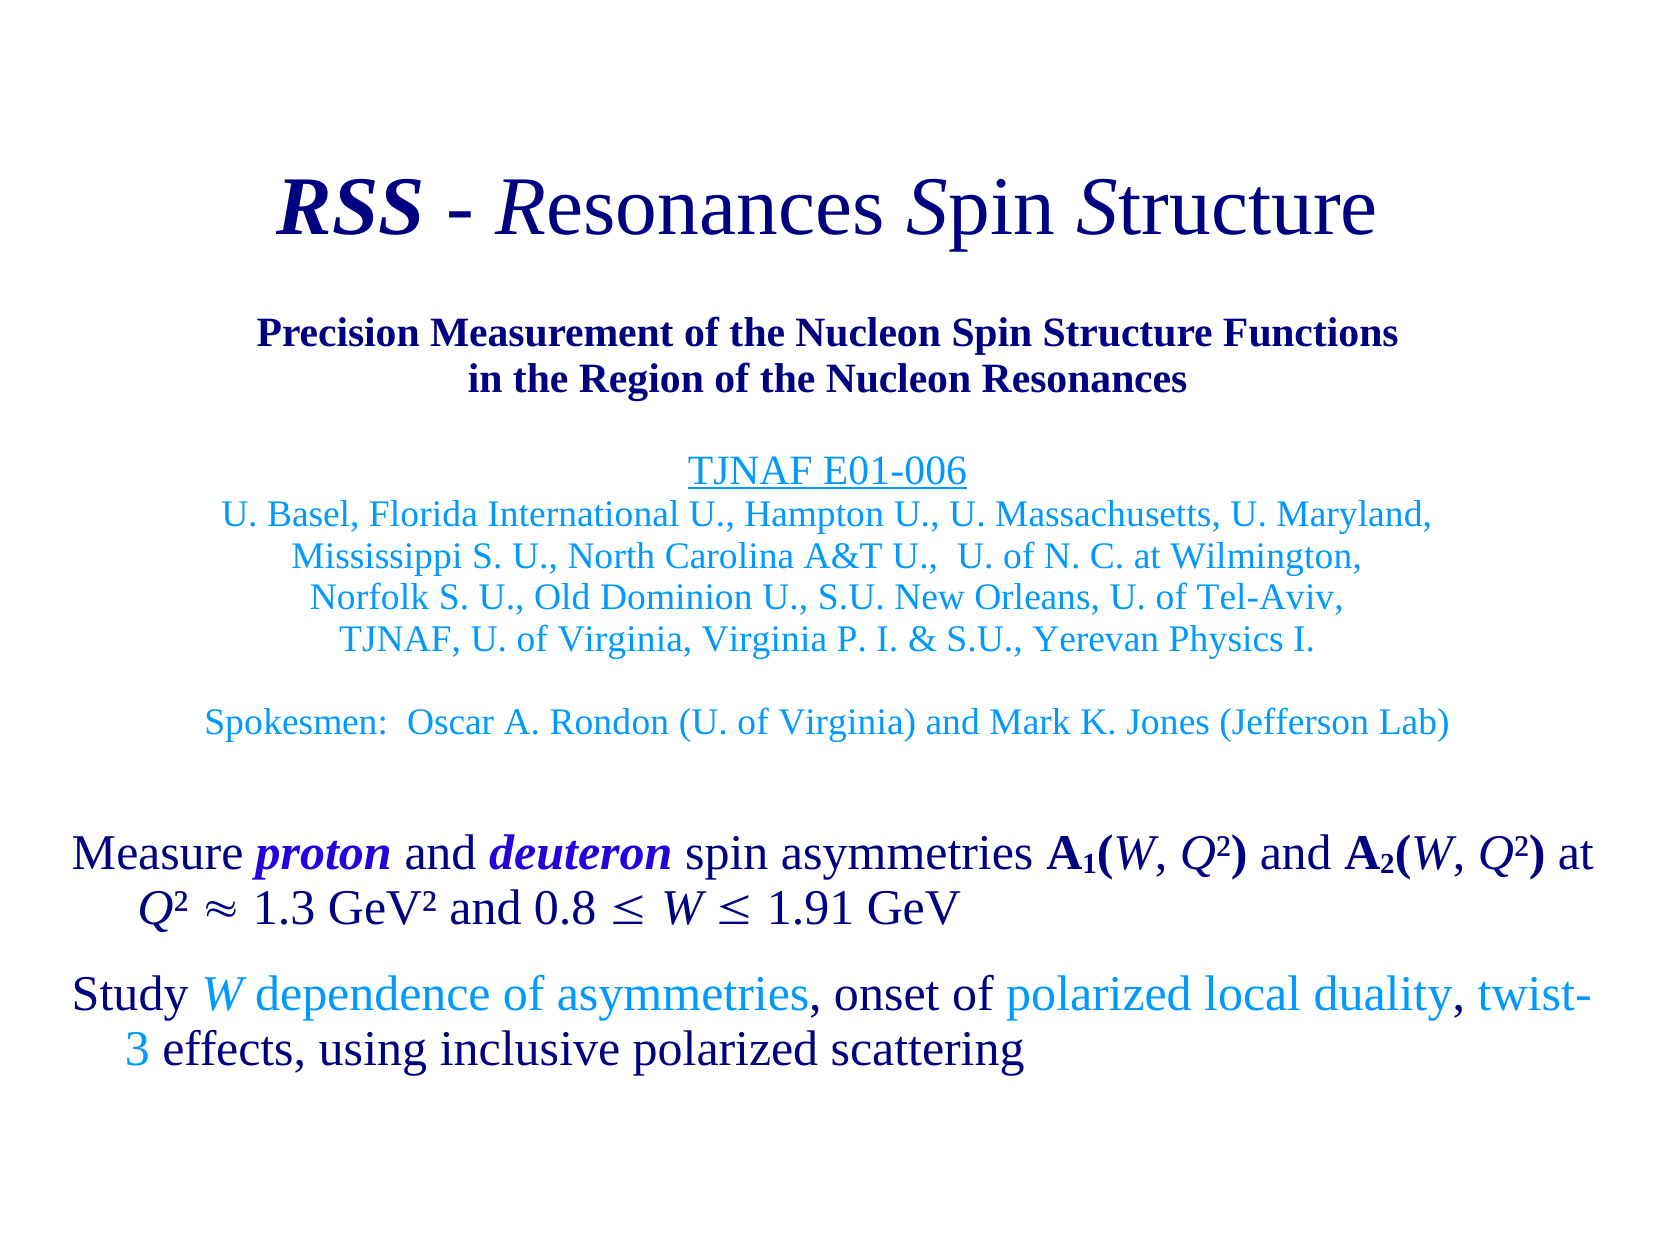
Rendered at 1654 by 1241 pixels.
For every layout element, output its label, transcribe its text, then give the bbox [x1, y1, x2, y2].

list Measure proton and deuteron spin asymmetries A1(W, Q²) and A2(W, Q²) at Q² ≈ 1.3 GeV² and 0.8 ≤ W ≤ 1.91 GeV Study W dependence of asymmetries, onset of polarized local duality, twist-3 effects, using inclusive polarized scattering [53, 825, 1601, 1128]
text_box Precision Measurement of the Nucleon Spin Structure Functions in the Region of the Nucleon Resonances TJNAF E01-006 U. Basel, Florida International U., Hampton U., U. Massachusetts, U. Maryland, Mississippi S. U., North Carolina A&T U., U. of N. C. at Wilmington, Norfolk S. U., Old Dominion U., S.U. New Orleans, U. of Tel-Aviv, TJNAF, U. of Virginia, Virginia P. I. & S.U., Yerevan Physics I. Spokesmen: Oscar A. Rondon (U. of Virginia) and Mark K. Jones (Jefferson Lab) [121, 308, 1534, 784]
title RSS - Resonances Spin Structure [121, 102, 1534, 308]
